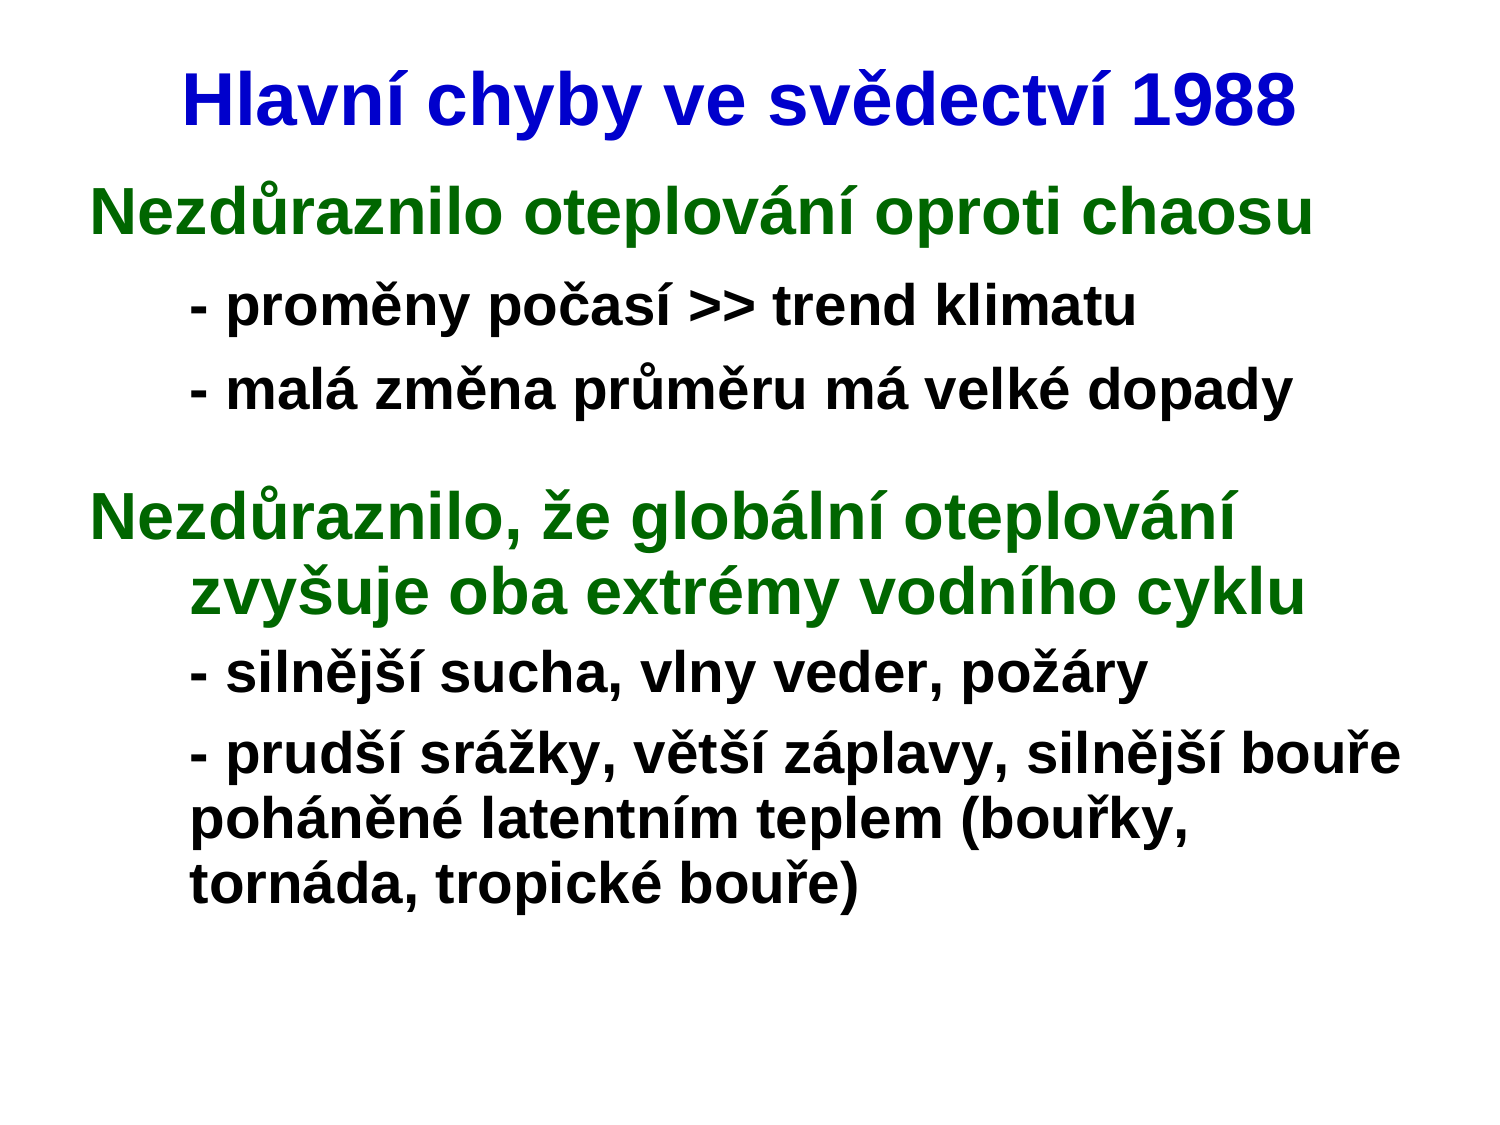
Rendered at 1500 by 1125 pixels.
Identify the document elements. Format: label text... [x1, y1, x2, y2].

list Hlavní chyby ve svědectví 1988 Nezdůraznilo oteplování oproti chaosu - proměny počasí >> trend klimatu - malá změna průměru má velké dopady Nezdůraznilo, že globální oteplování zvyšuje oba extrémy vodního cyklu - silnější sucha, vlny veder, požáry - prudší srážky, větší záplavy, silnější bouře poháněné latentním teplem (bouřky, tornáda, tropické bouře) [75, 49, 1426, 1051]
